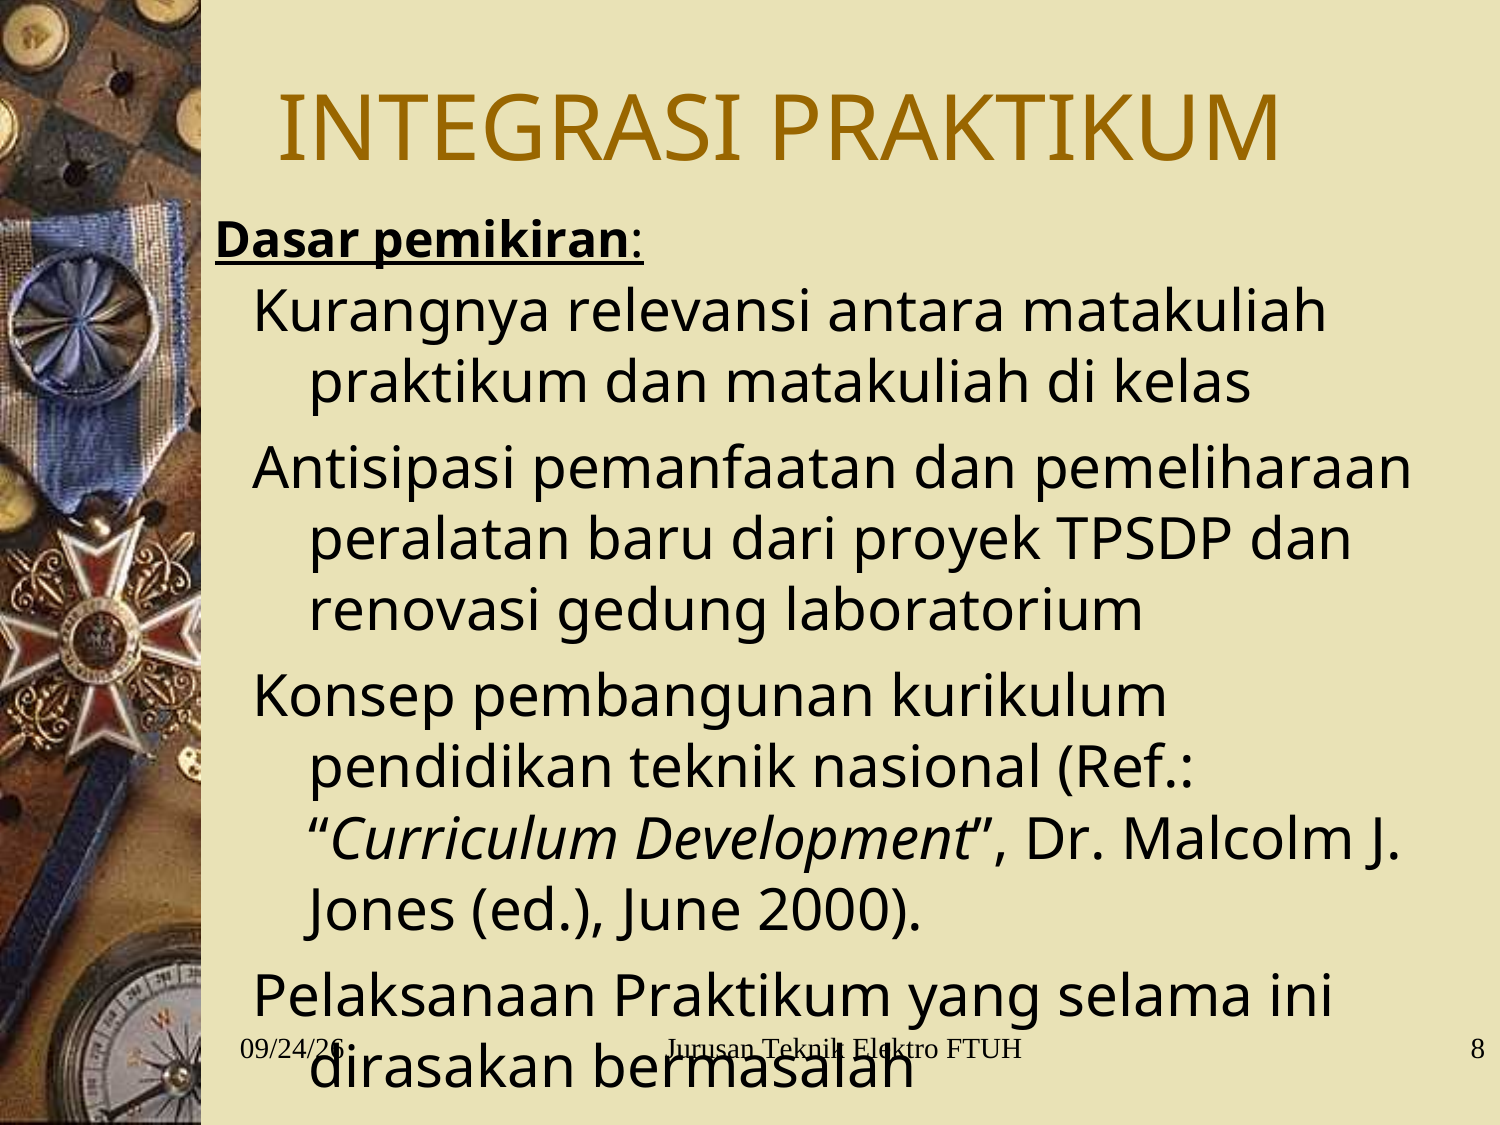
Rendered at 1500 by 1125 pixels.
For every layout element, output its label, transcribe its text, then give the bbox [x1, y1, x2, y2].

text_box Dasar pemikiran: [199, 199, 688, 276]
picture [0, 0, 201, 1125]
title INTEGRASI PRAKTIKUM [199, 62, 1363, 188]
list Kurangnya relevansi antara matakuliah praktikum dan matakuliah di kelas Antisipasi pemanfaatan dan pemeliharaan peralatan baru dari proyek TPSDP dan renovasi gedung laboratorium Konsep pembangunan kurikulum pendidikan teknik nasional (Ref.: “Curriculum Development”, Dr. Malcolm J. Jones (ed.), June 2000). Pelaksanaan Praktikum yang selama ini dirasakan bermasalah [237, 187, 1500, 1125]
